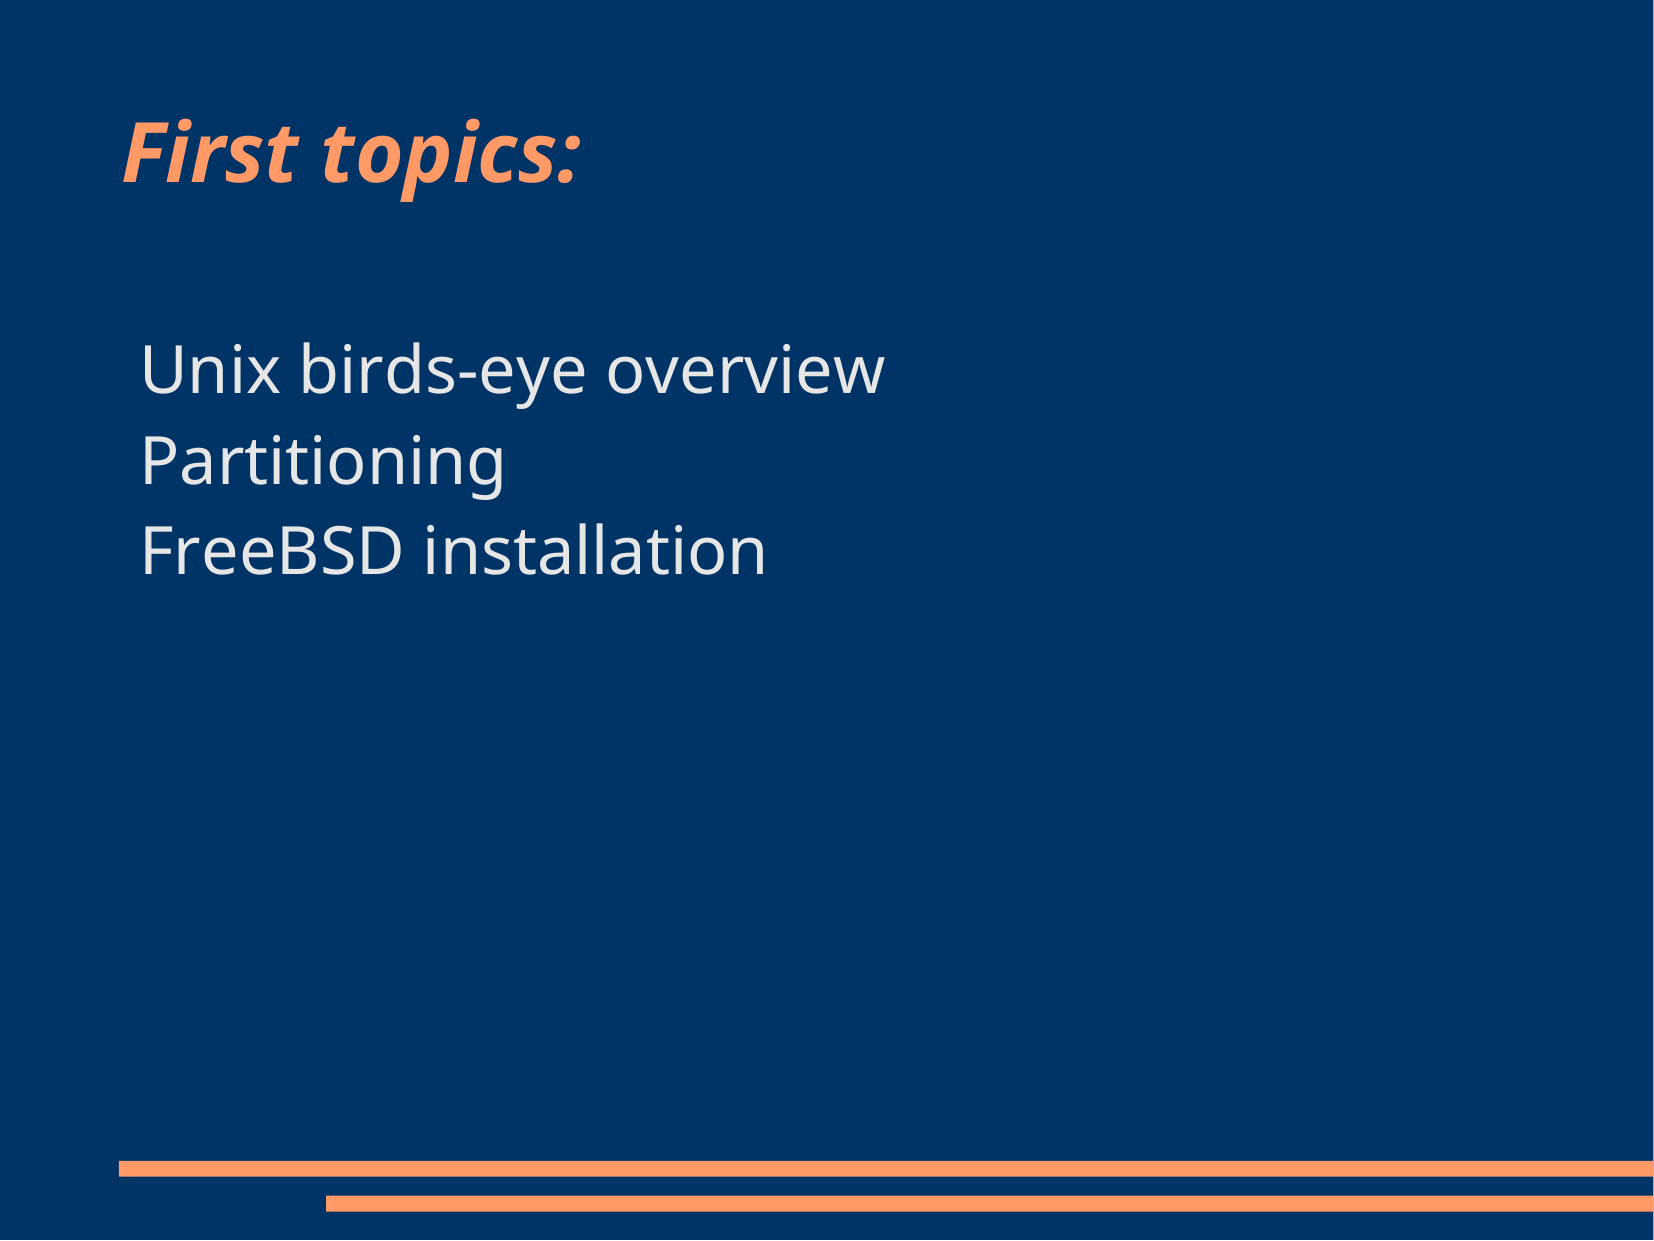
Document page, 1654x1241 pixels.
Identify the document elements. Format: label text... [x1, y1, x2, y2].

title First topics: [121, 46, 1534, 254]
list Unix birds-eye overview Partitioning FreeBSD installation [121, 322, 1561, 1132]
